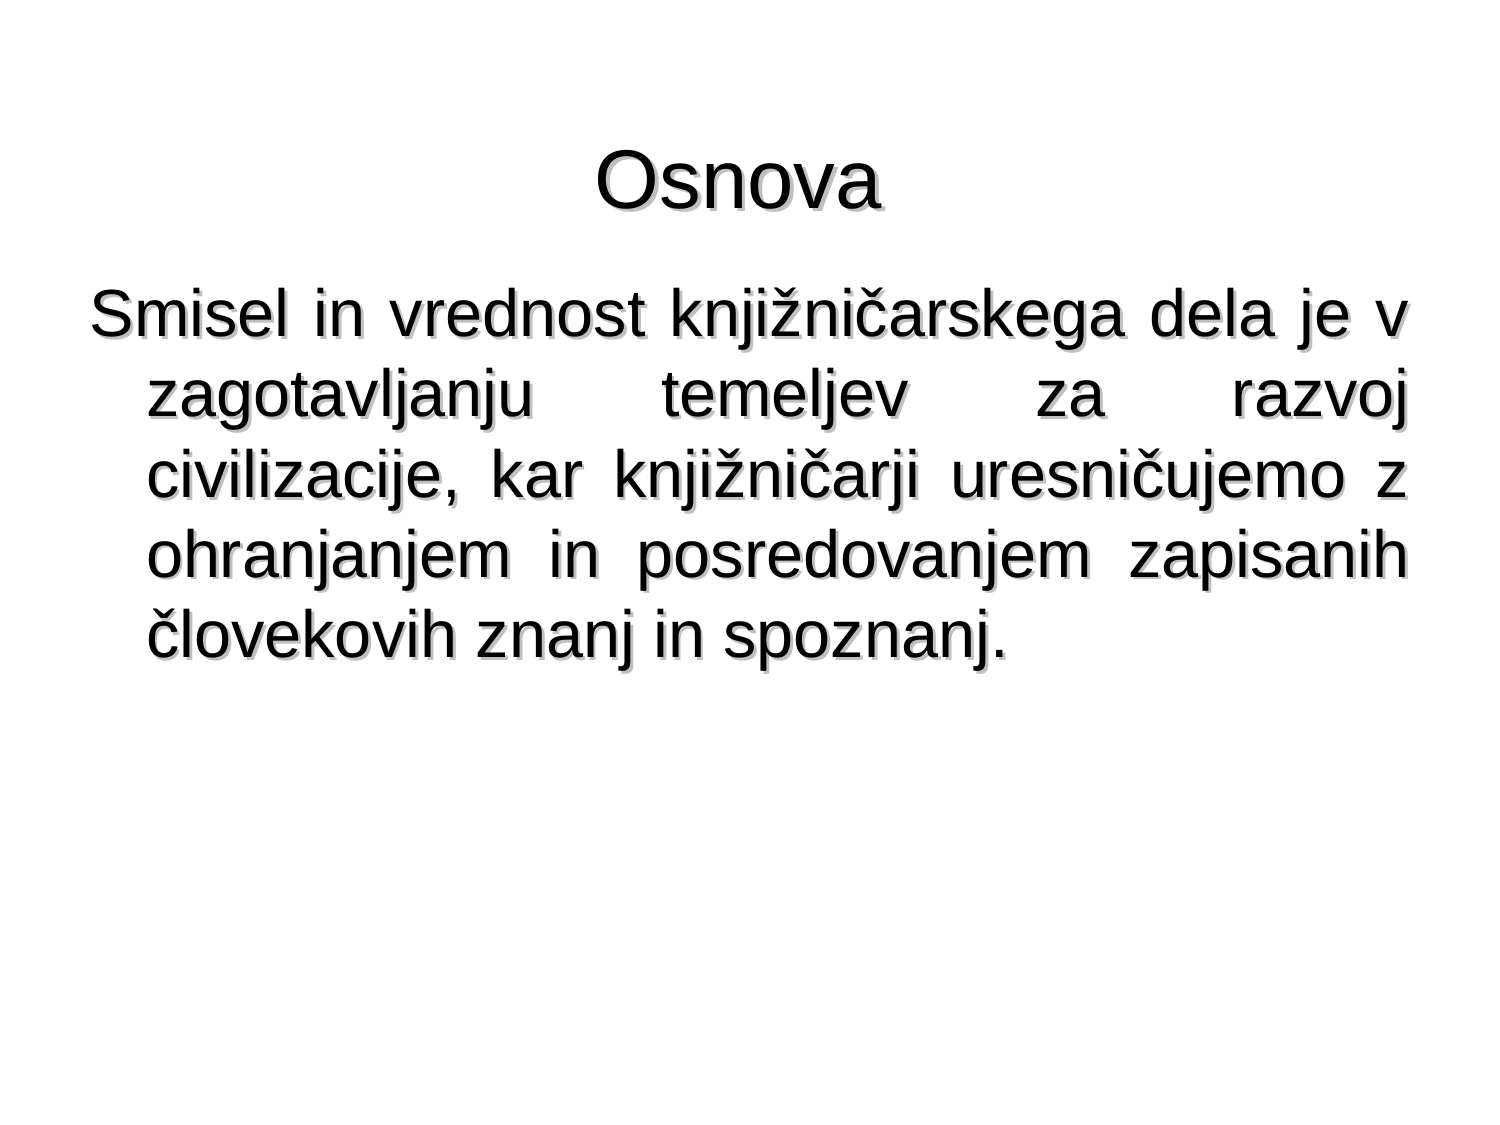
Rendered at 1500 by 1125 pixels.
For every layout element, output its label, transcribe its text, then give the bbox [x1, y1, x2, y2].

list Smisel in vrednost knjižničarskega dela je v zagotavljanju temeljev za razvoj civilizacije, kar knjižničarji uresničujemo z ohranjanjem in posredovanjem zapisanih človekovih znanj in spoznanj. [75, 262, 1426, 1006]
title Osnova [75, 25, 1426, 233]
